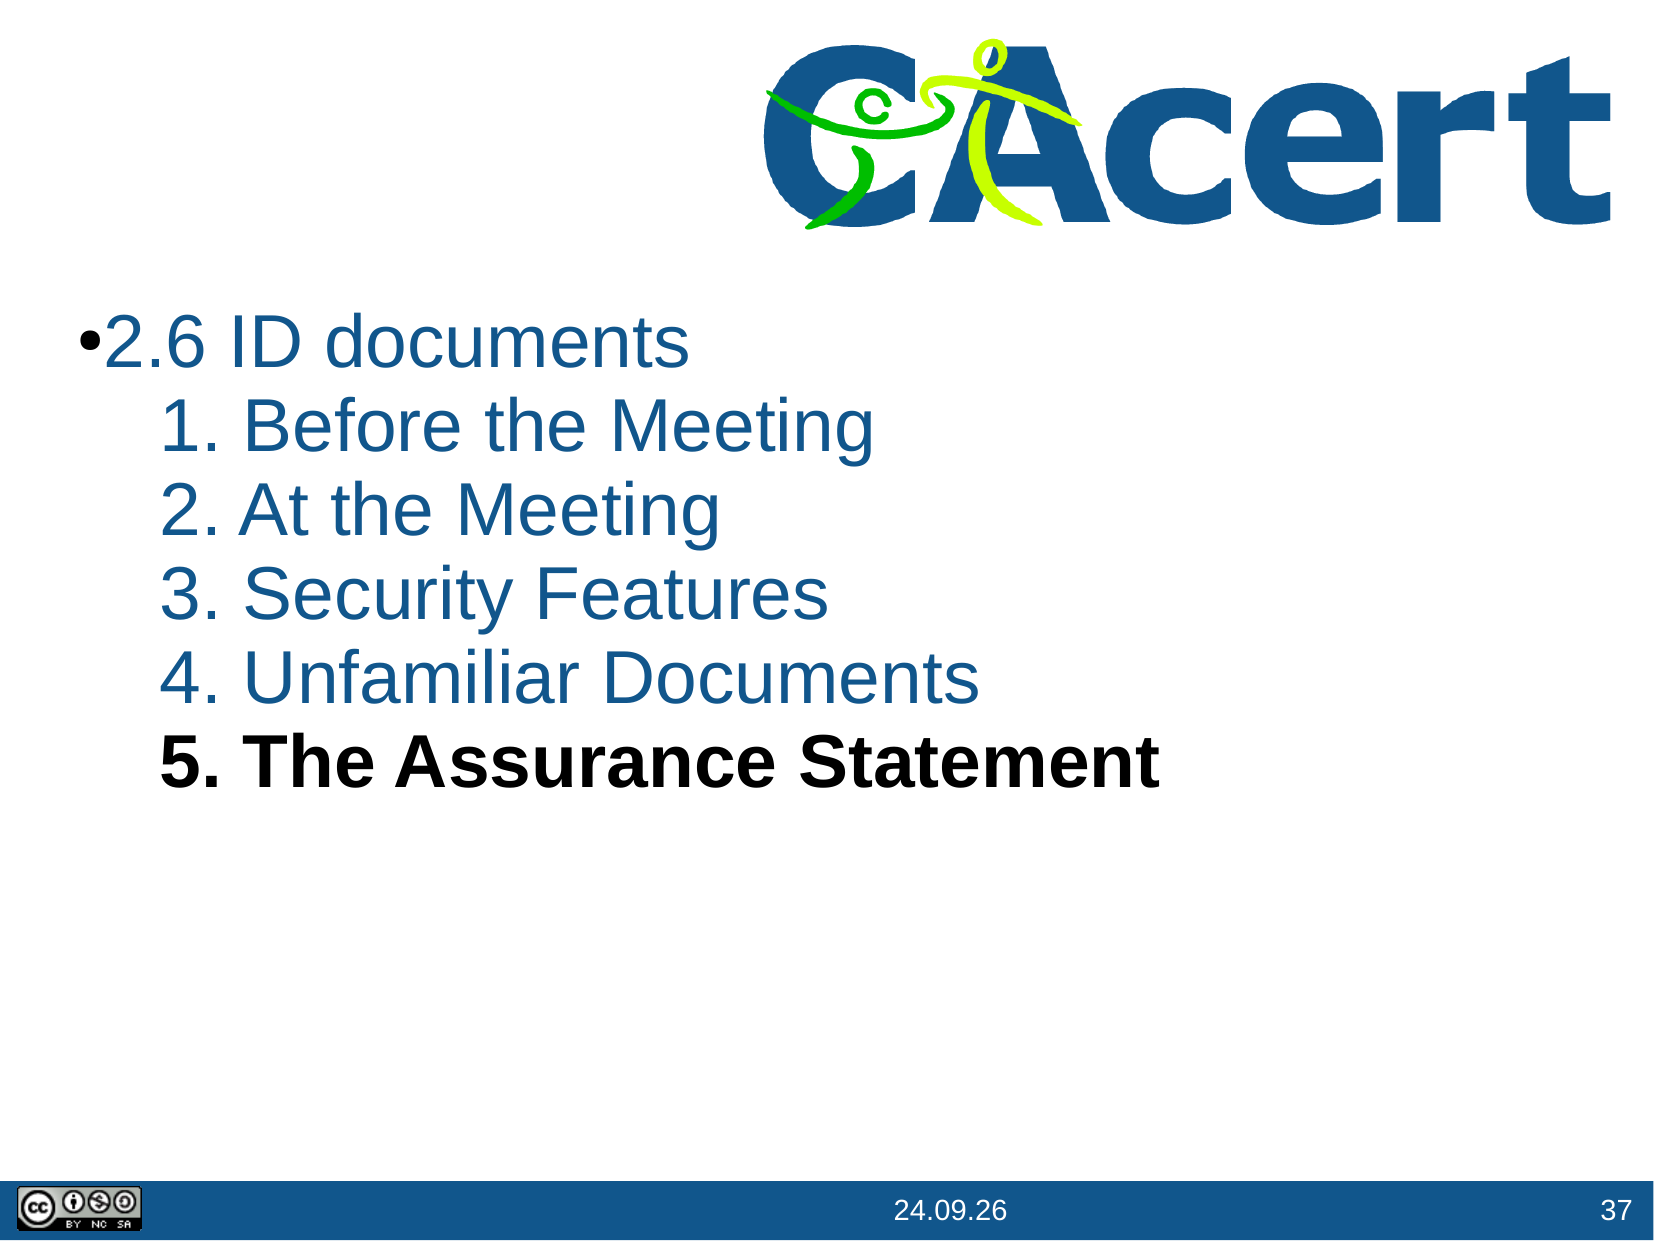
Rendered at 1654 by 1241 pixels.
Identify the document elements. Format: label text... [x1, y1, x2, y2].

title 2.6 ID documents 1. Before the Meeting 2. At the Meeting 3. Security Features 4. Unfamiliar Documents 5. The Assurance Statement [76, 299, 1565, 804]
picture [17, 1186, 142, 1231]
picture [761, 35, 1613, 231]
